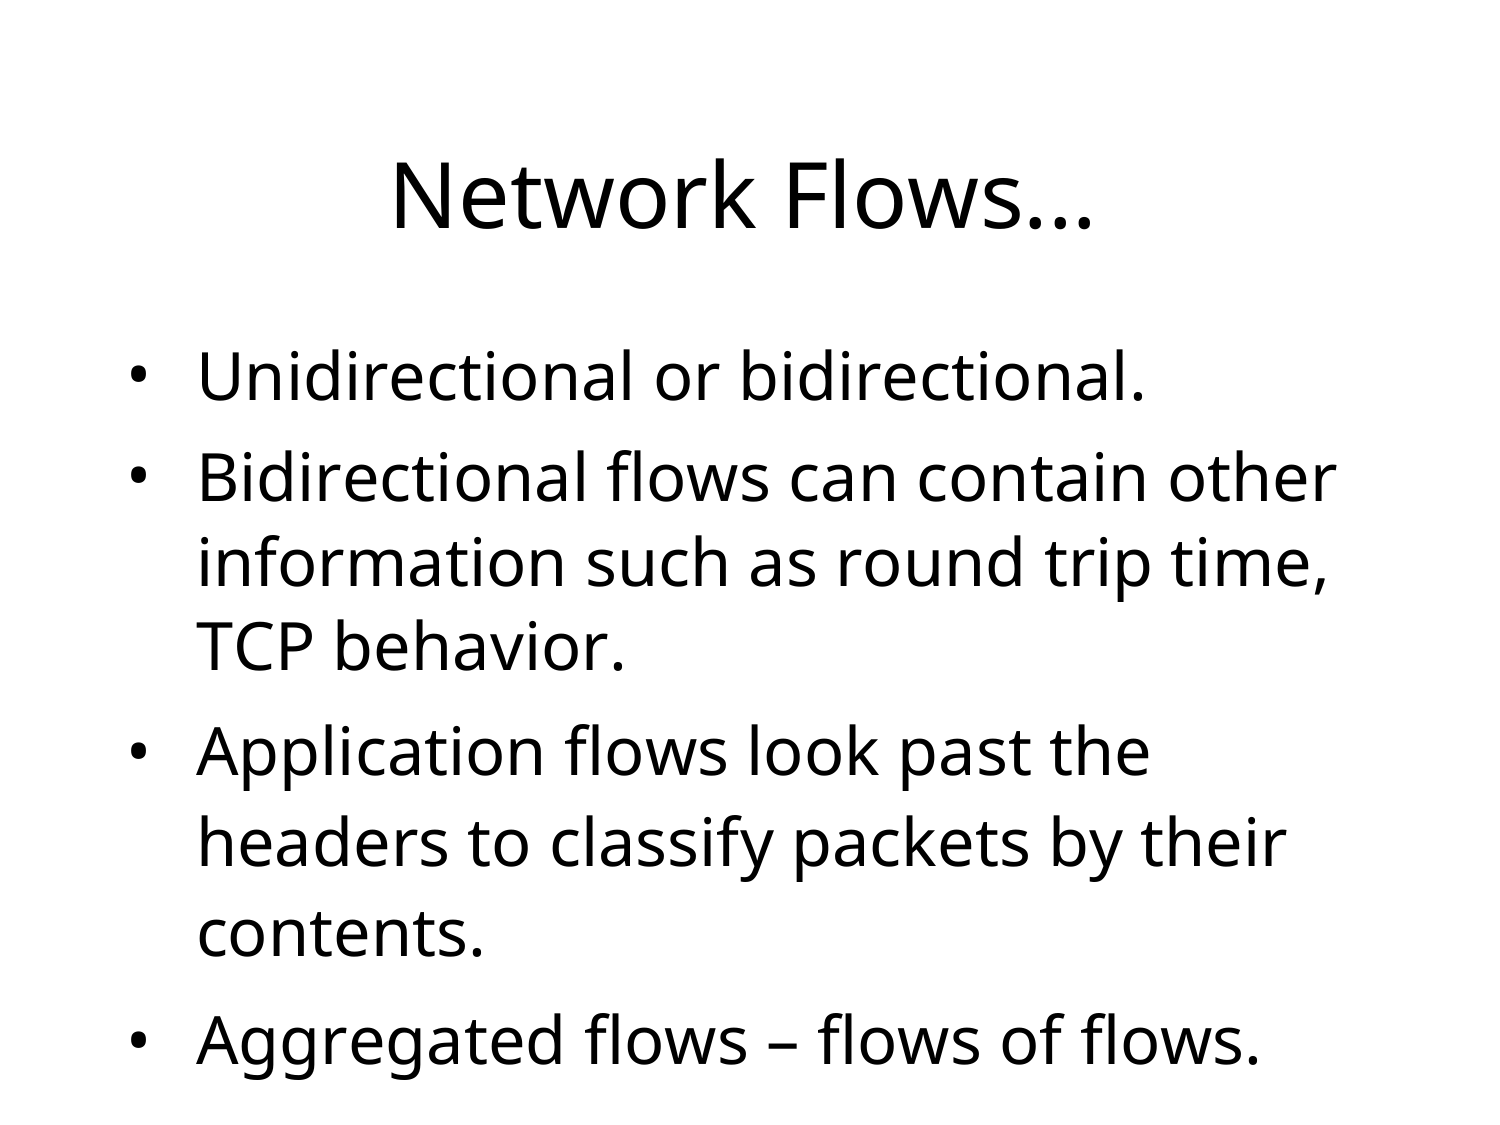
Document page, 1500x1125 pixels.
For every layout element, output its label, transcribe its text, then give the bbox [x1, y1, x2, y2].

list Unidirectional or bidirectional. Bidirectional flows can contain other information such as round trip time, TCP behavior. Application flows look past the headers to classify packets by their contents. Aggregated flows – flows of flows. [112, 324, 1388, 1125]
title Network Flows... [112, 62, 1388, 324]
